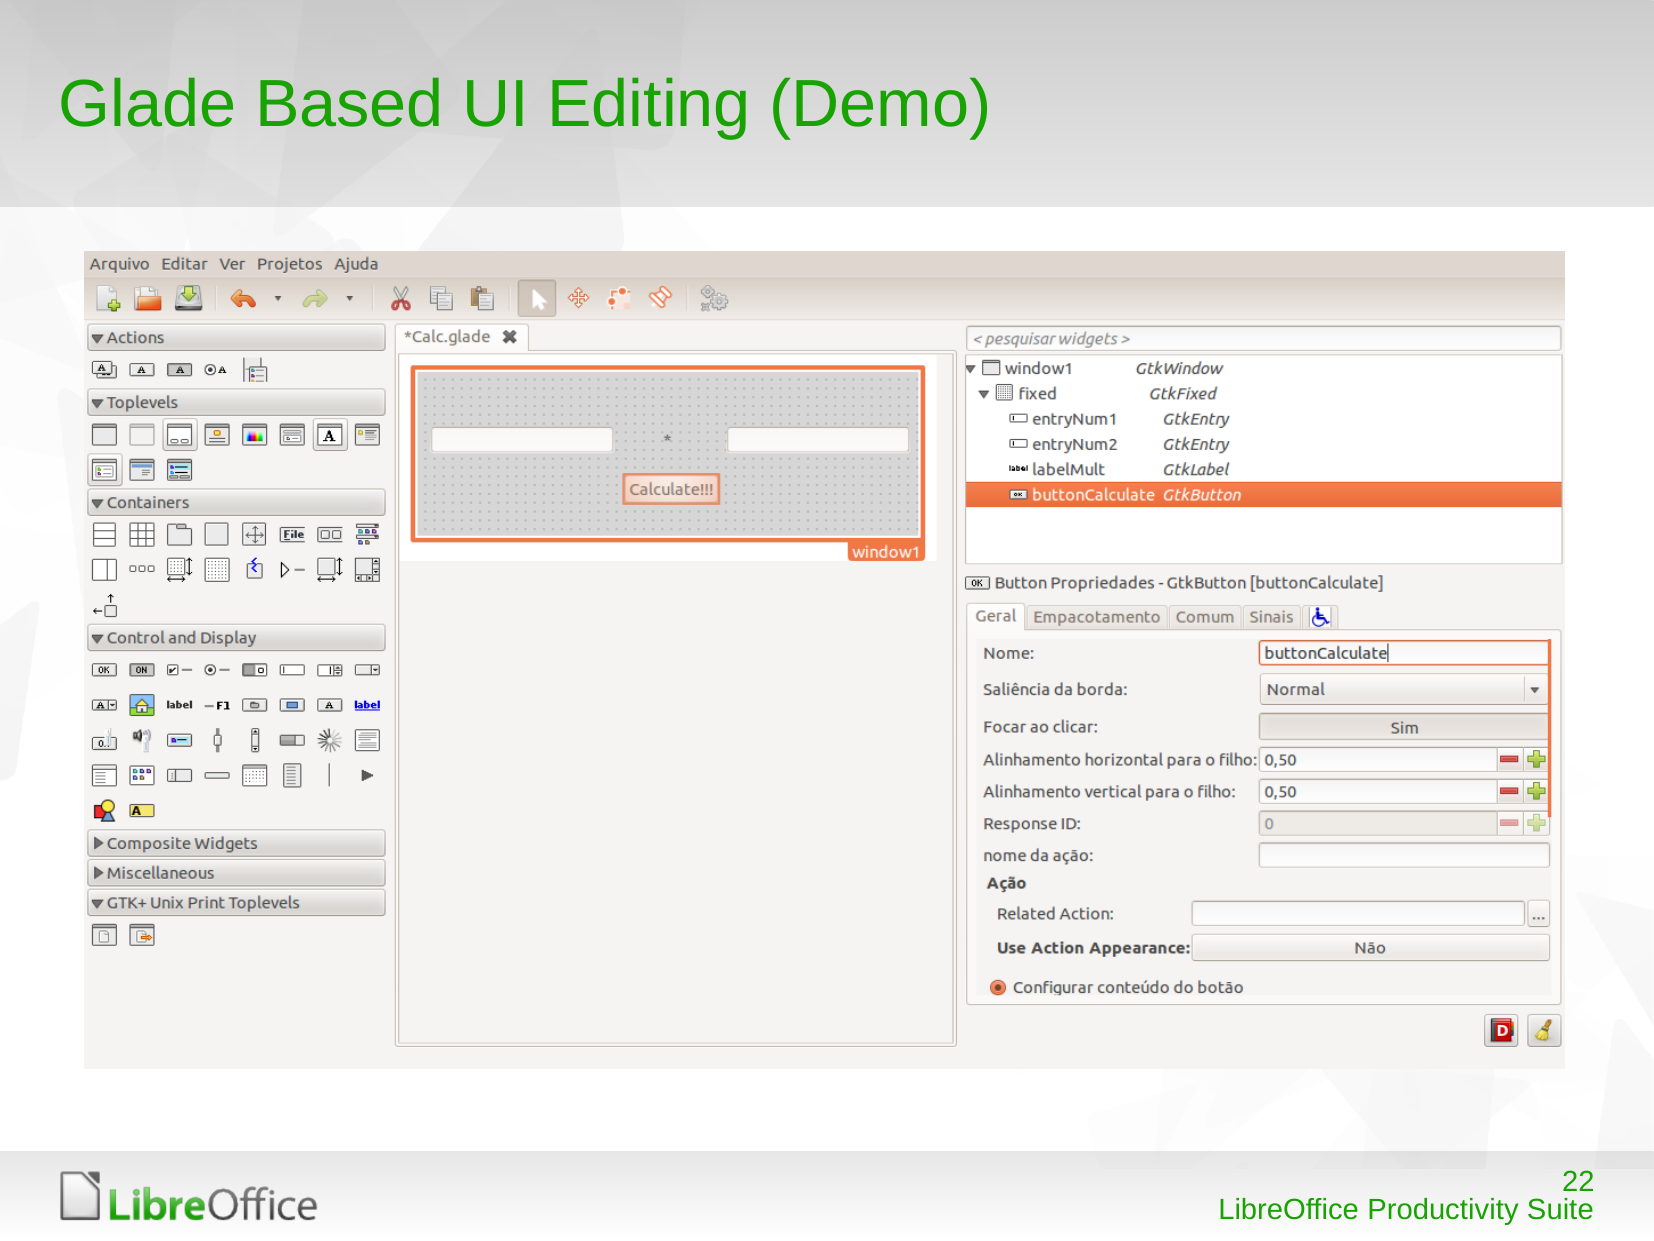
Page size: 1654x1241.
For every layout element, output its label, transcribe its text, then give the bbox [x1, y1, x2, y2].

picture [41, 1152, 337, 1240]
title Glade Based UI Editing (Demo) [59, 29, 1595, 178]
picture [0, 0, 1654, 1169]
